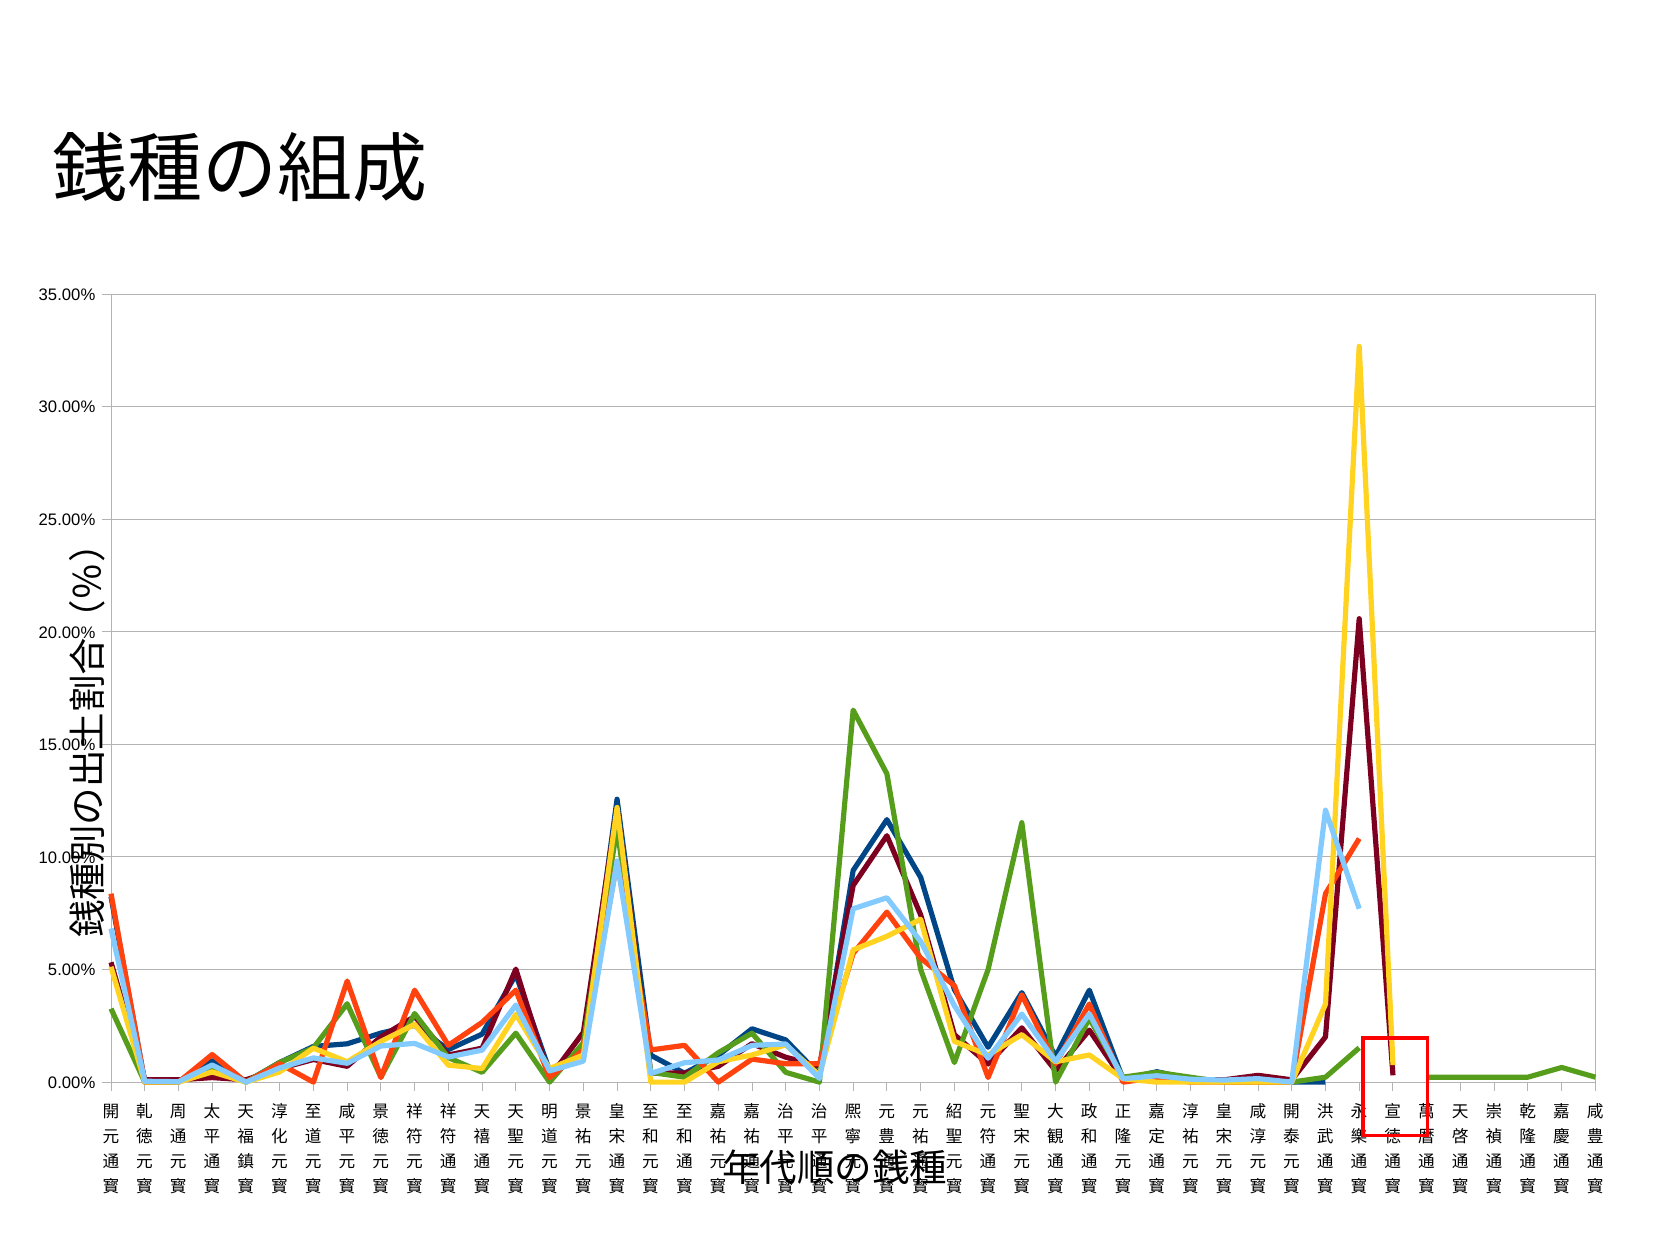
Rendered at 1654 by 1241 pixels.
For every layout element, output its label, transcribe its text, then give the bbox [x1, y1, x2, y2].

text_box [1361, 1036, 1429, 1137]
chart [0, 253, 1654, 1232]
text_box 銭種の組成 [37, 101, 865, 197]
